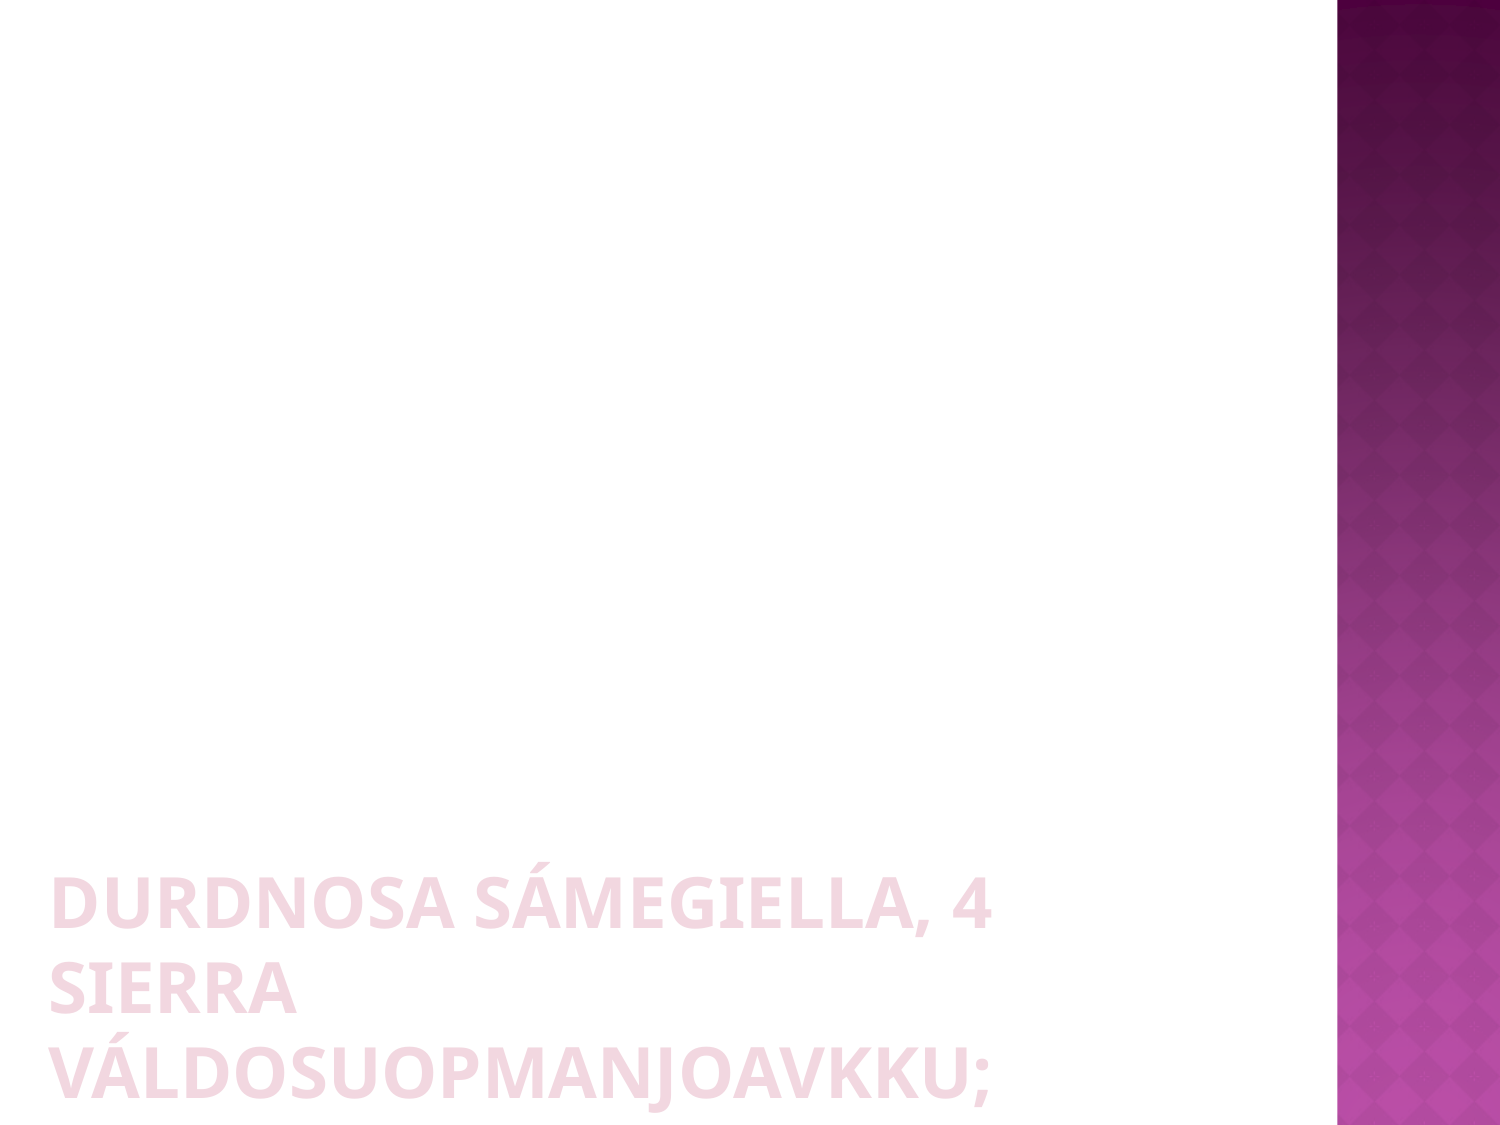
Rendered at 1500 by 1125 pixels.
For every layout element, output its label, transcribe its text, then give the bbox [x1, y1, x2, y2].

title Durdnosa sámegiella, 4 sierra váldosuopmanjoavkku; 1. Suomanjárgga suopman (Oarje - eanodat, Oarje Ivgubahta, Gálggojohka, Ráisa) 2. Gárasavvona suopman (Geaggánvuopmi, lávnnjitvuopmi, ivgu ja báhccavuotna) 3. Čohkkirasa suopman (Sárevuopmi, Dálbmá, Rávttasvuopmi ja leaváš, vává ja ofuohtta 4. girjása suopman (Girjása ja bastečearu guovllus) [41, 857, 1230, 1046]
